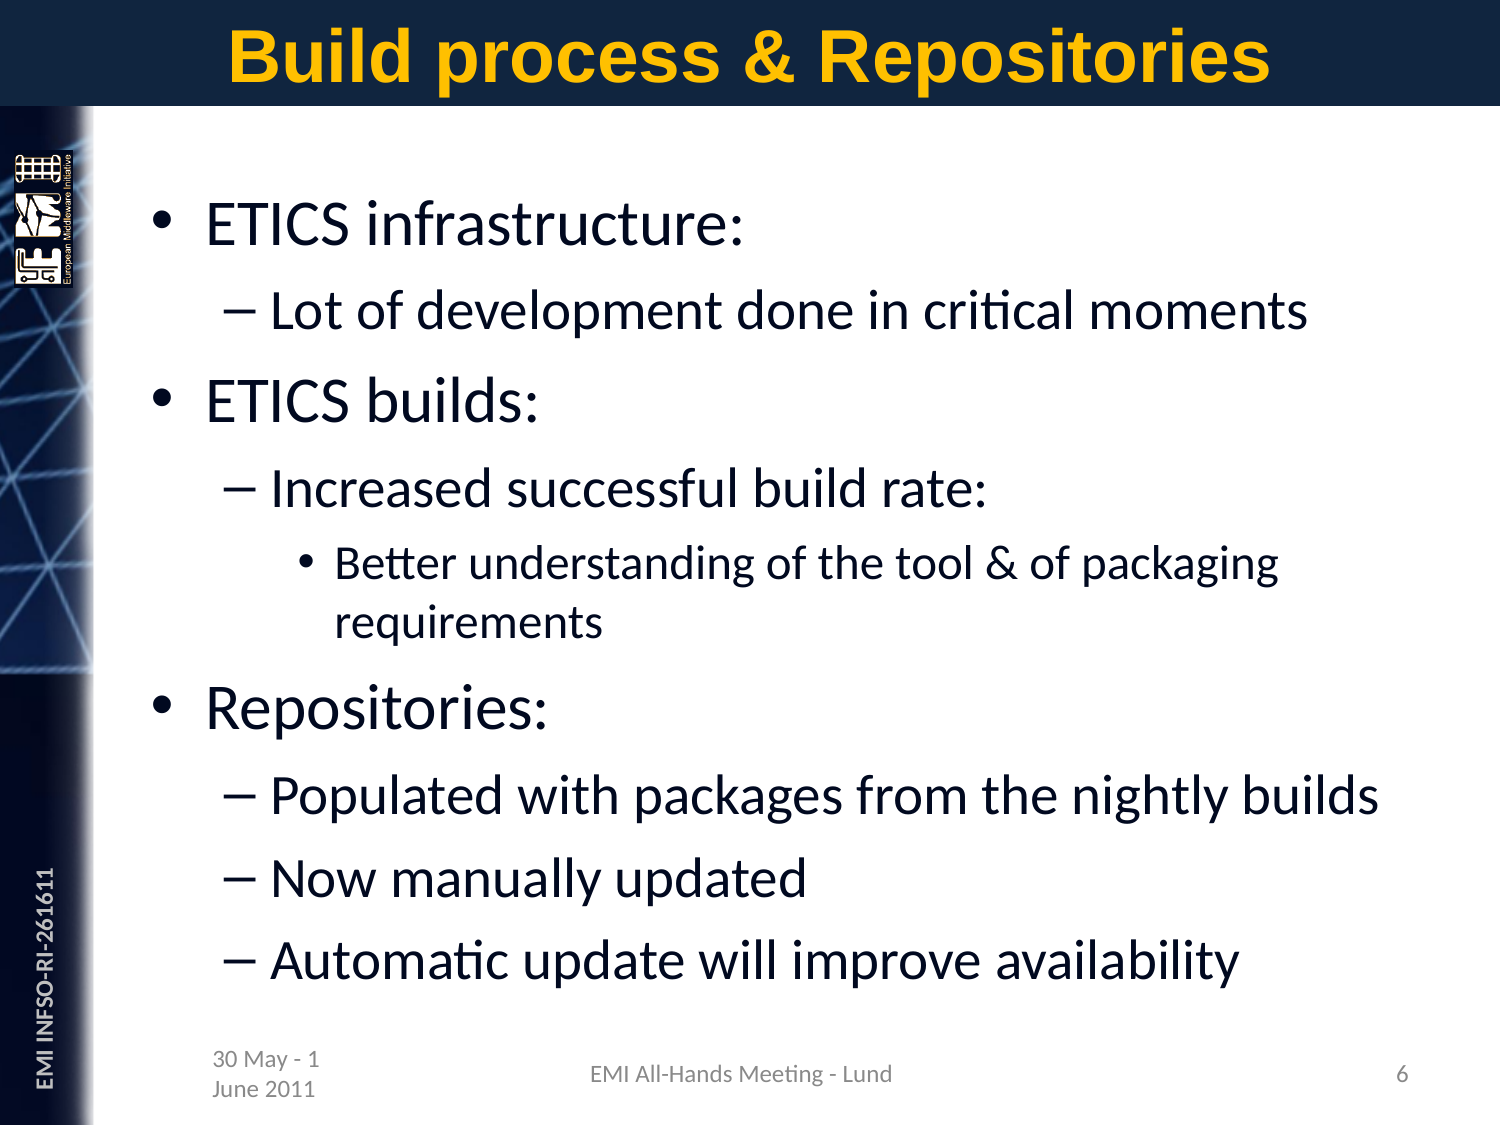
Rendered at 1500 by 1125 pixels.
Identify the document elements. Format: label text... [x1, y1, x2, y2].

text_box <number> [1354, 1042, 1424, 1103]
text_box 30 May - 1 June 2011 [197, 1042, 369, 1103]
text_box EMI All-Hands Meeting - Lund [380, 1042, 1103, 1103]
title Build process & Repositories [0, 0, 1500, 106]
list ETICS infrastructure: Lot of development done in critical moments ETICS builds: Increased successful build rate: Better understanding of the tool & of packaging requirements Repositories: Populated with packages from the nightly builds Now manually updated Automatic update will improve availability [135, 172, 1425, 1005]
picture [0, 106, 105, 1125]
